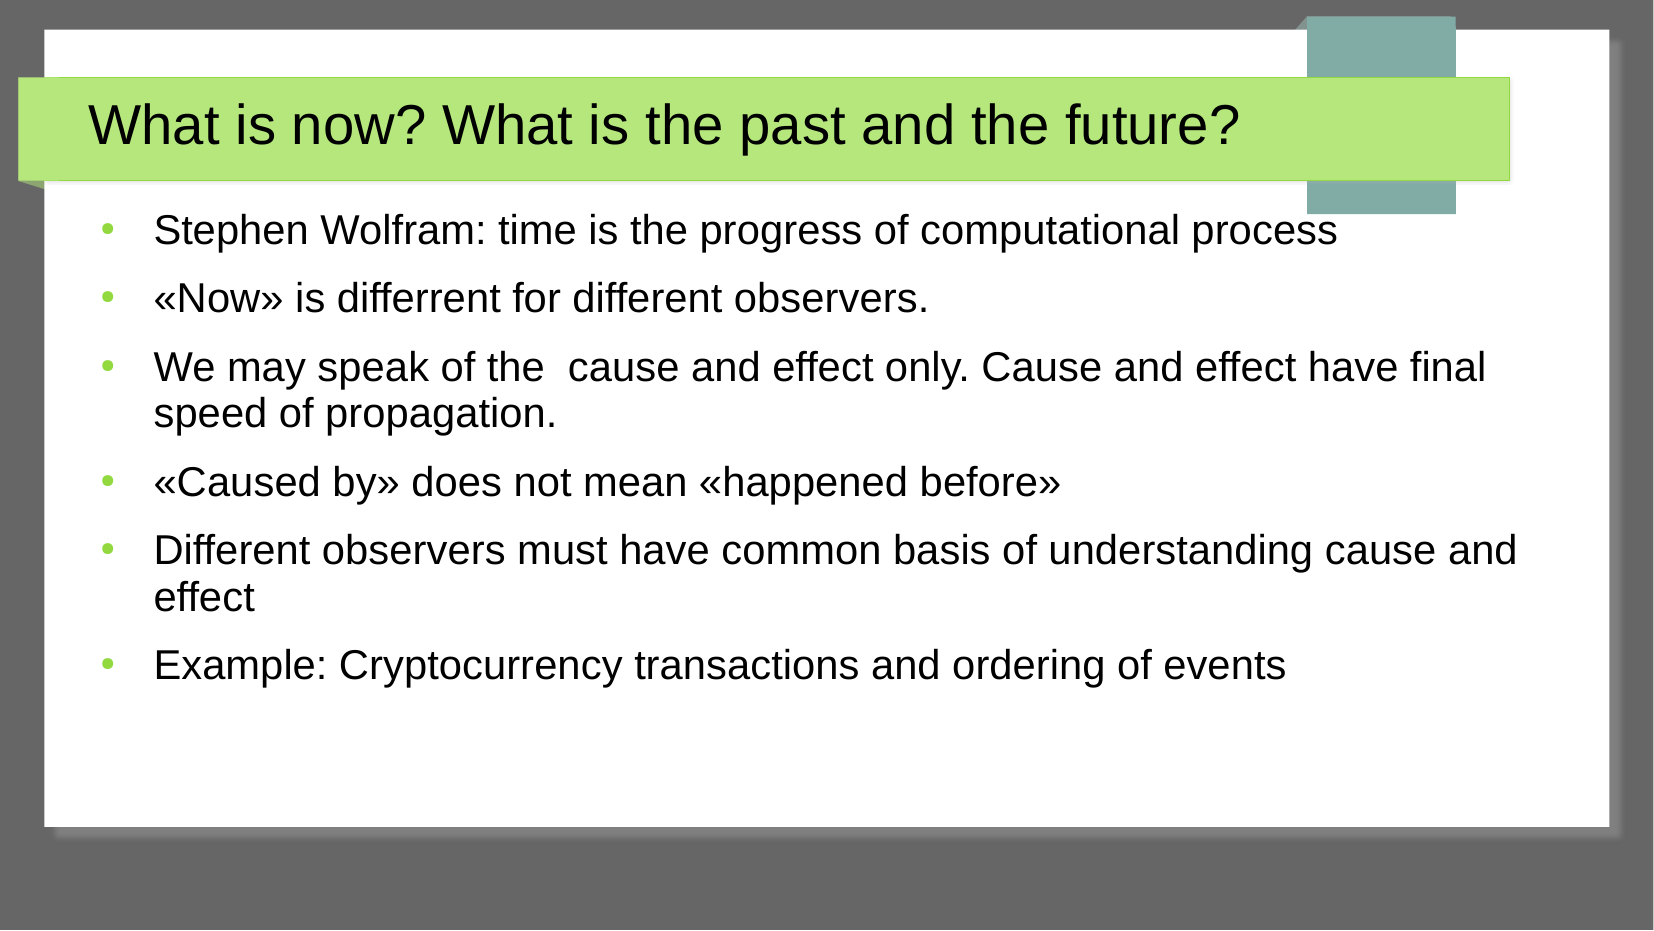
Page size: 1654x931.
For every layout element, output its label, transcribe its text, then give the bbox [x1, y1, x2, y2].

title What is now? What is the past and the future? [88, 73, 1506, 178]
list Stephen Wolfram: time is the progress of computational process «Now» is differrent for different observers. We may speak of the cause and effect only. Cause and effect have final speed of propagation. «Caused by» does not mean «happened before» Different observers must have common basis of understanding cause and effect Example: Cryptocurrency transactions and ordering of events [82, 206, 1571, 747]
